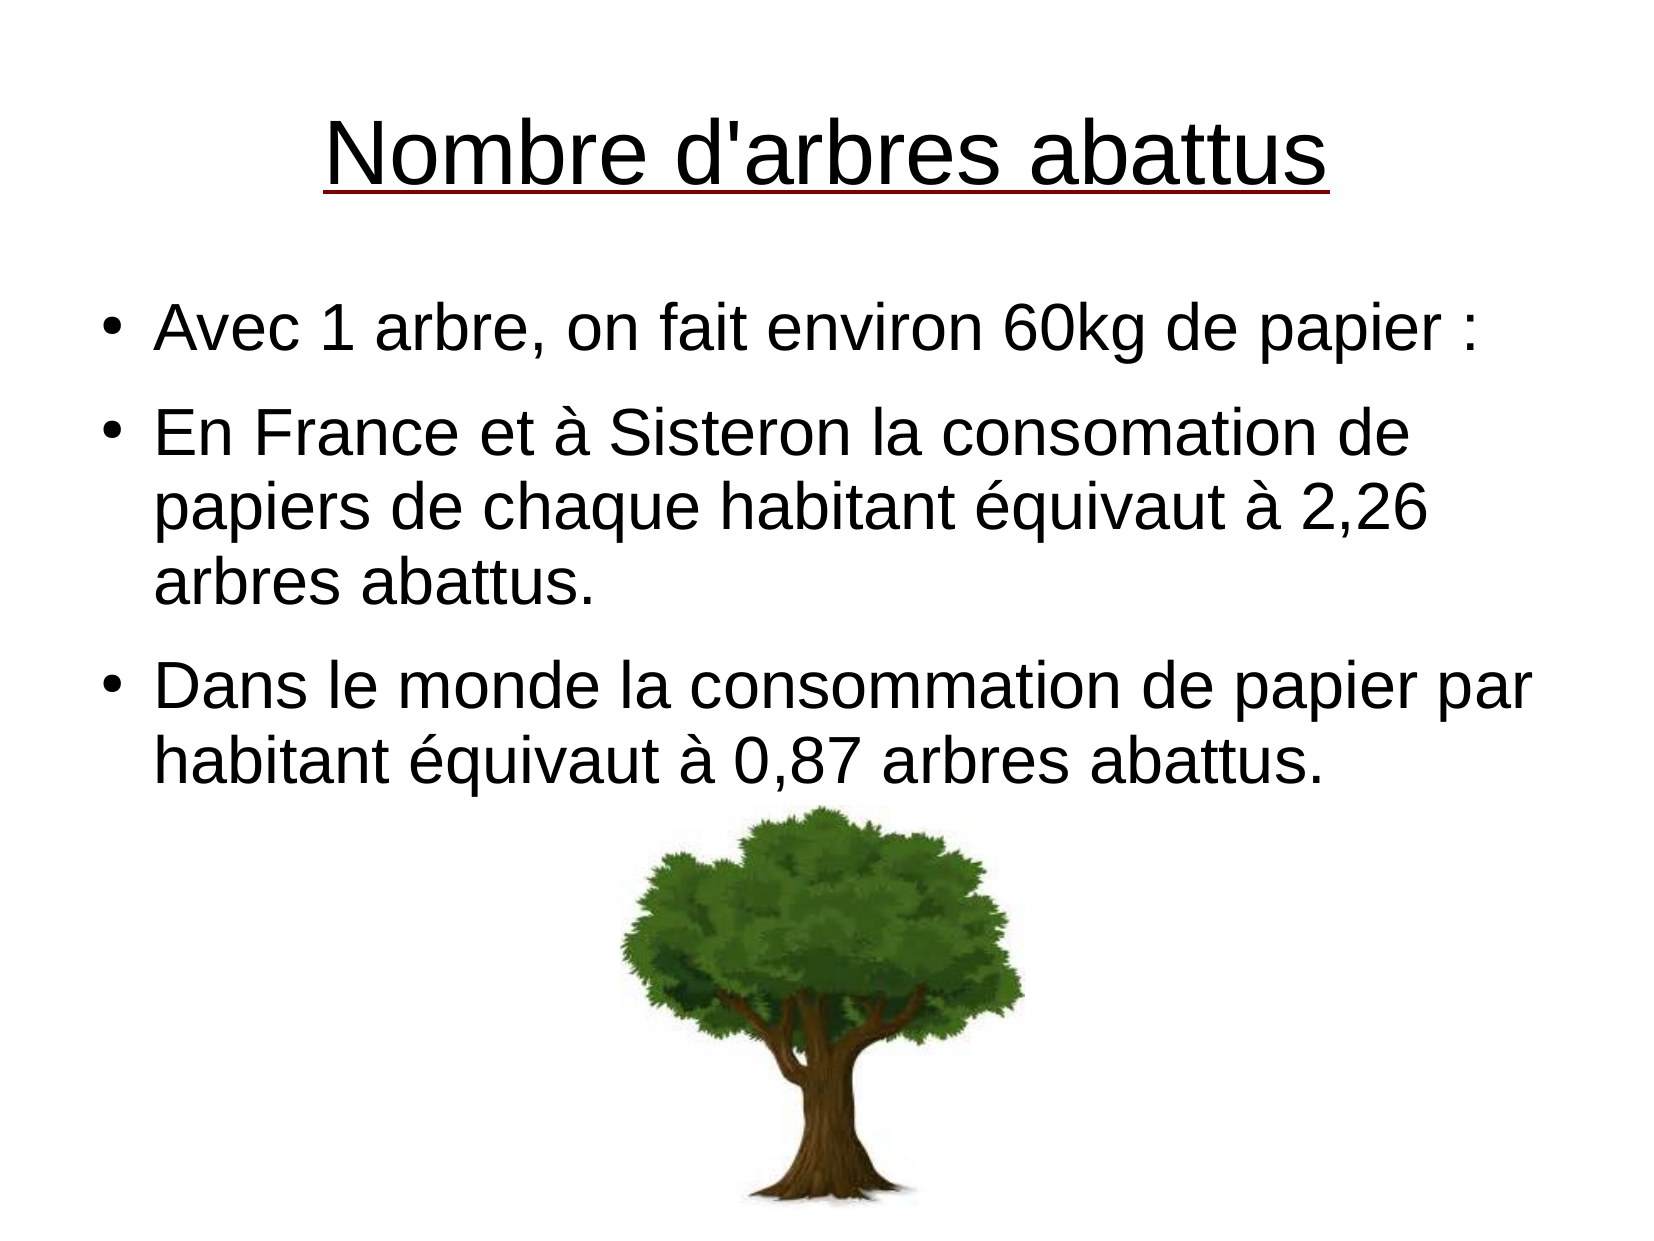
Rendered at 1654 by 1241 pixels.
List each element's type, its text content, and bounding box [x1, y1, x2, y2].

title Nombre d'arbres abattus [82, 49, 1571, 257]
list Avec 1 arbre, on fait environ 60kg de papier : En France et à Sisteron la consomation de papiers de chaque habitant équivaut à 2,26 arbres abattus. Dans le monde la consommation de papier par habitant équivaut à 0,87 arbres abattus. [82, 290, 1571, 1010]
picture [620, 805, 1025, 1211]
